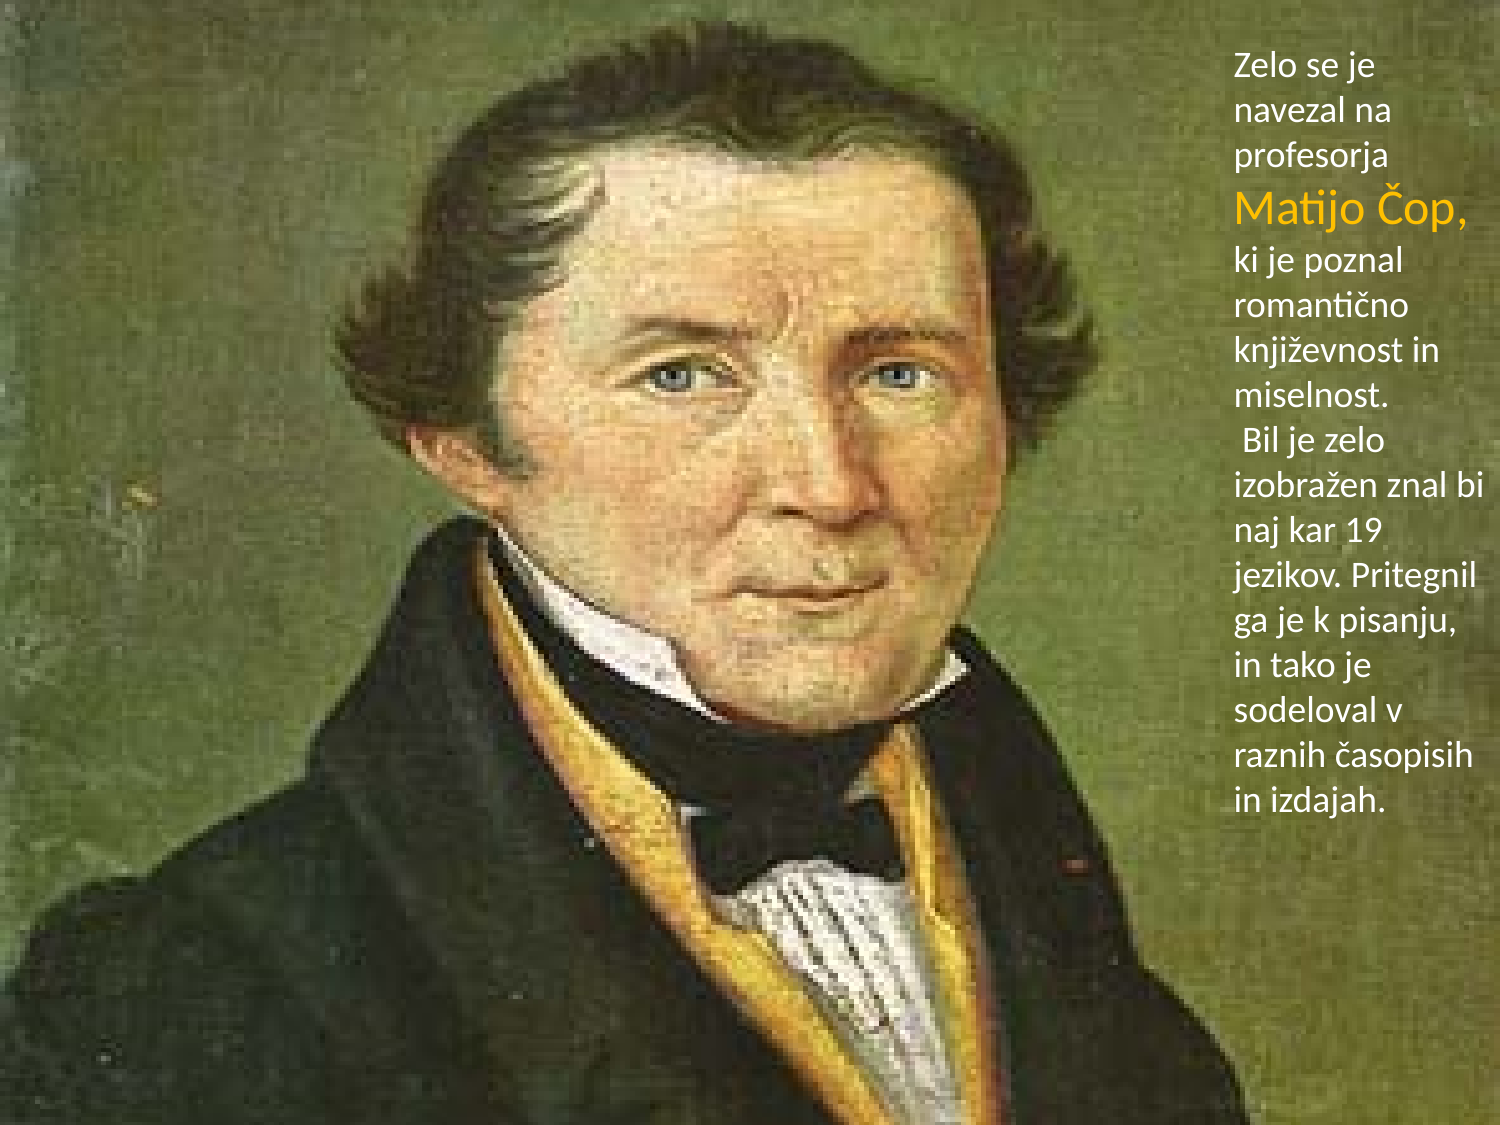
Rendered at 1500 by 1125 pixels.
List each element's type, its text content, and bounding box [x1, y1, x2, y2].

picture [0, 0, 1500, 1125]
text_box Zelo se je navezal na profesorja Matijo Čop, ki je poznal romantično književnost in miselnost. Bil je zelo izobražen znal bi naj kar 19 jezikov. Pritegnil ga je k pisanju, in tako je sodeloval v raznih časopisih in izdajah. [1218, 32, 1500, 828]
